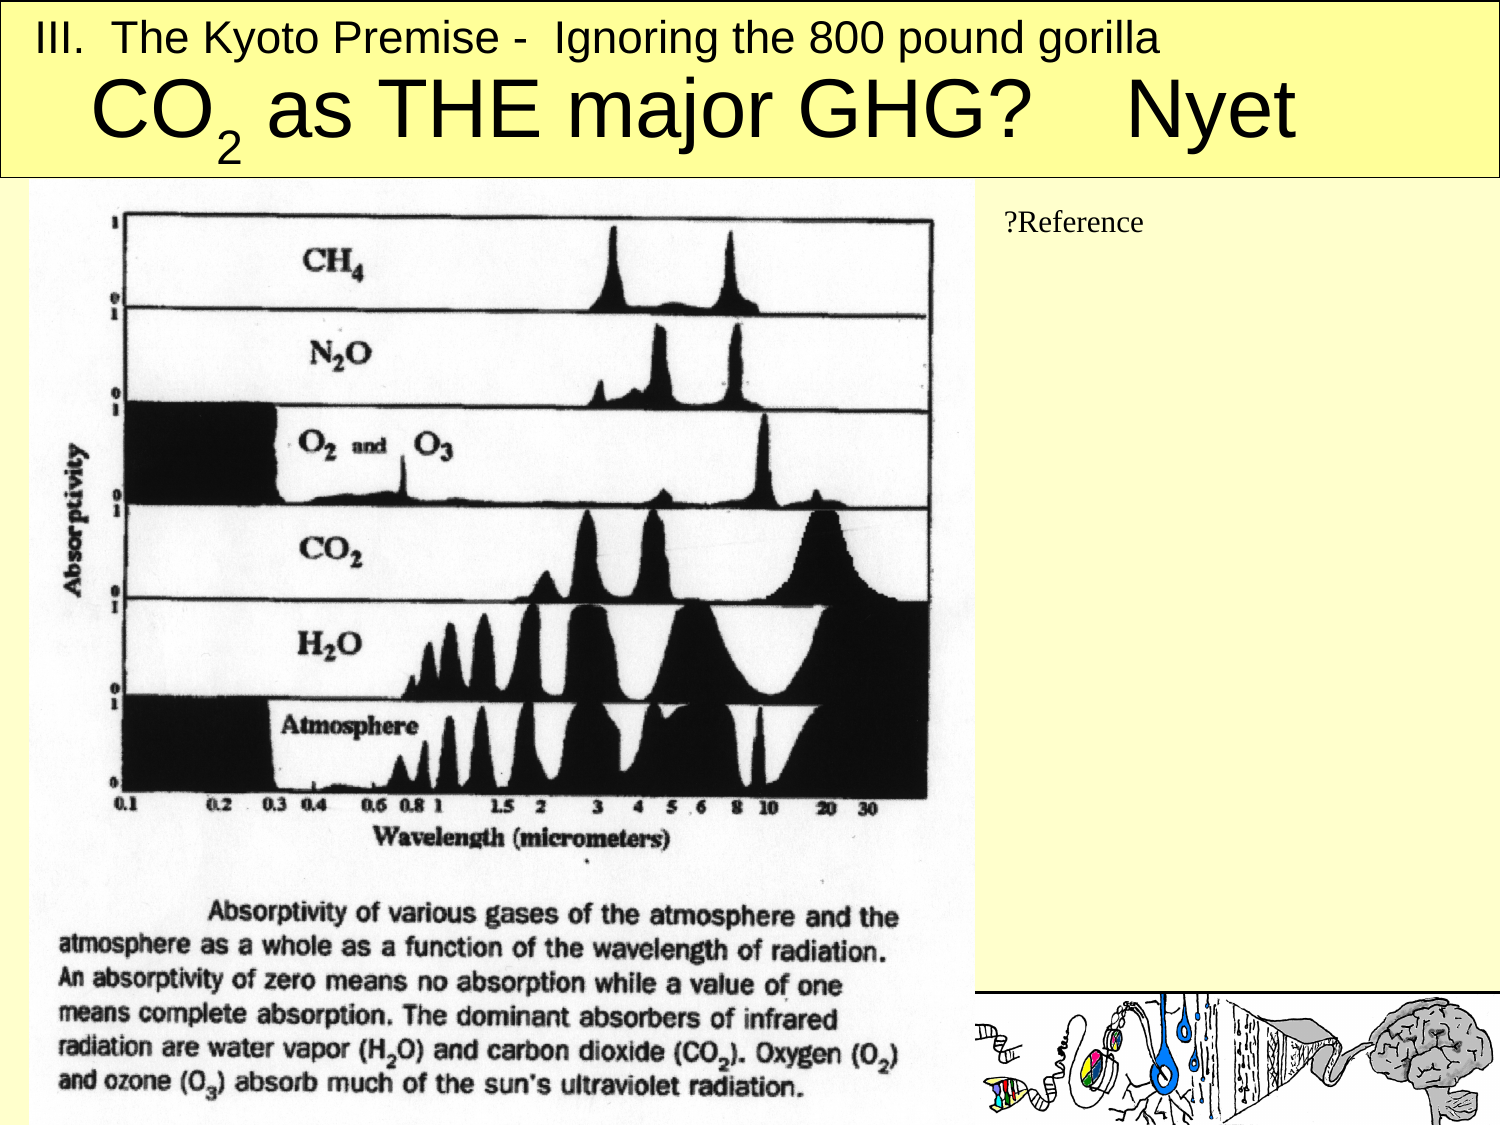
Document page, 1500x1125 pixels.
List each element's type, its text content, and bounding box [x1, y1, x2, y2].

picture [29, 179, 1500, 1125]
text_box ?Reference [1003, 206, 1477, 709]
text_box III. The Kyoto Premise - Ignoring the 800 pound gorilla CO2 as THE major GHG? Nyet [0, 0, 1500, 178]
